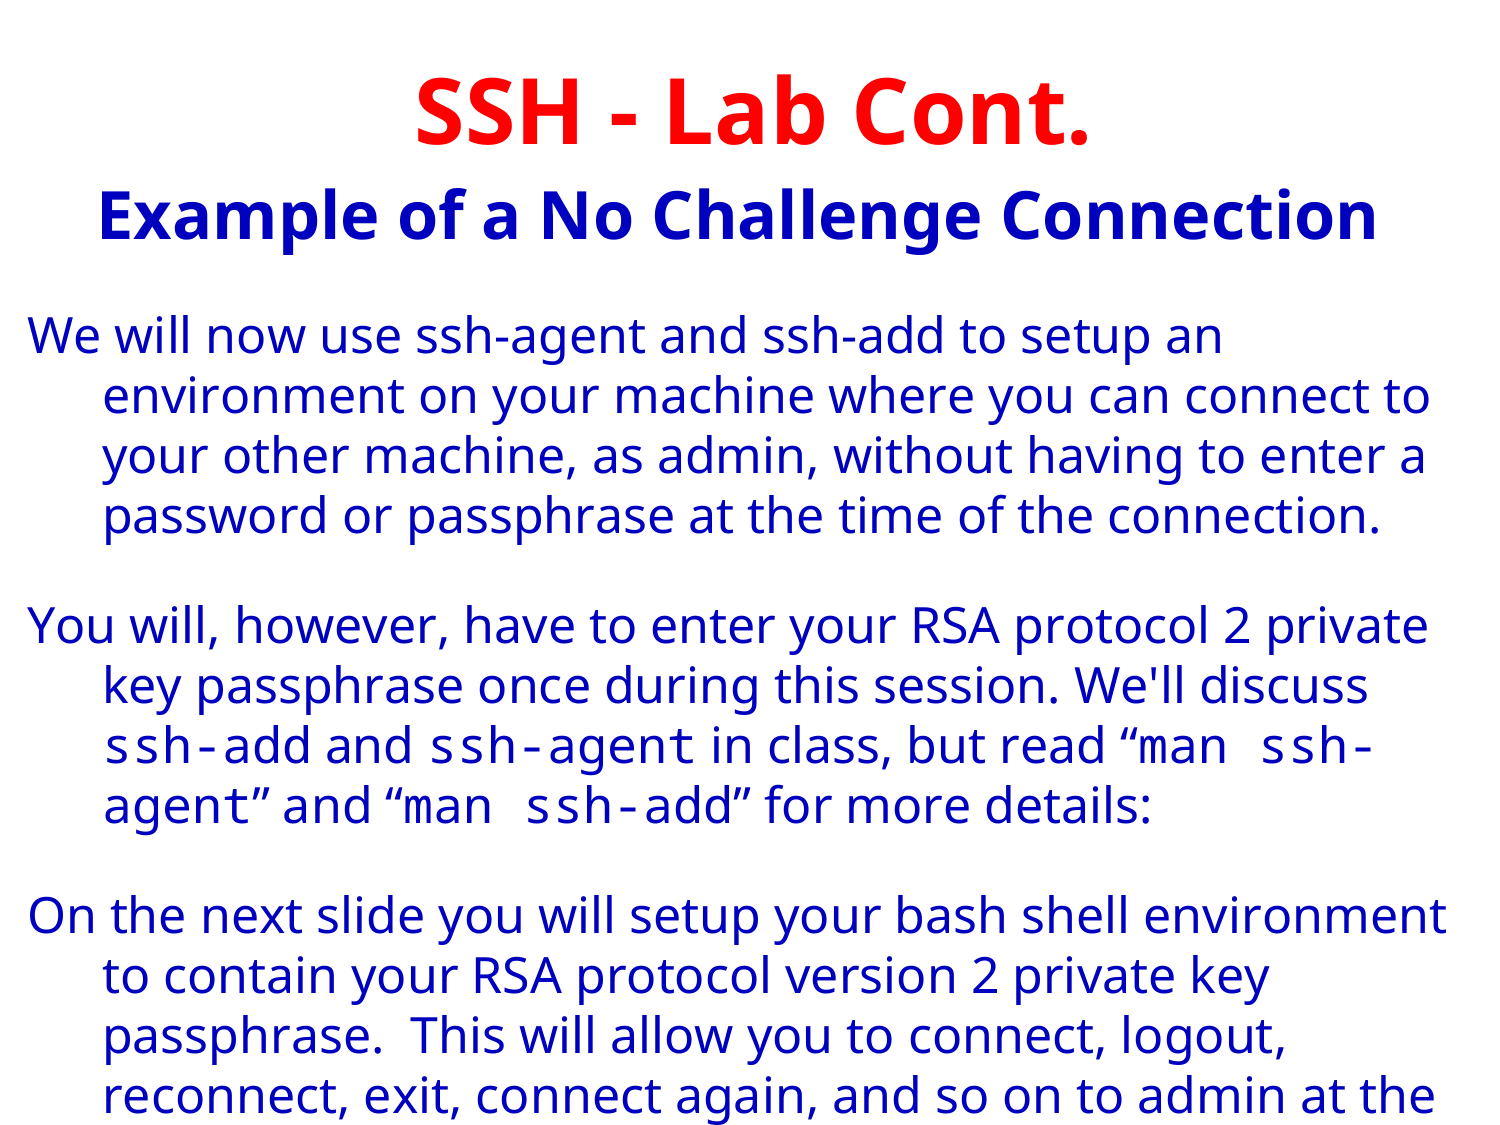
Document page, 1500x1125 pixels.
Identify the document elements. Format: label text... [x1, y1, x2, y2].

list Example of a No Challenge Connection We will now use ssh-agent and ssh-add to setup an environment on your machine where you can connect to your other machine, as admin, without having to enter a password or passphrase at the time of the connection. You will, however, have to enter your RSA protocol 2 private key passphrase once during this session. We'll discuss ssh-add and ssh-agent in class, but read “man ssh-agent” and “man ssh-add” for more details: On the next slide you will setup your bash shell environment to contain your RSA protocol version 2 private key passphrase. This will allow you to connect, logout, reconnect, exit, connect again, and so on to admin at the host you have chosen issuing your private key passphrase only once: [27, 175, 1450, 1115]
title SSH - Lab Cont. [191, 46, 1341, 165]
text_box [82, 929, 1302, 1042]
